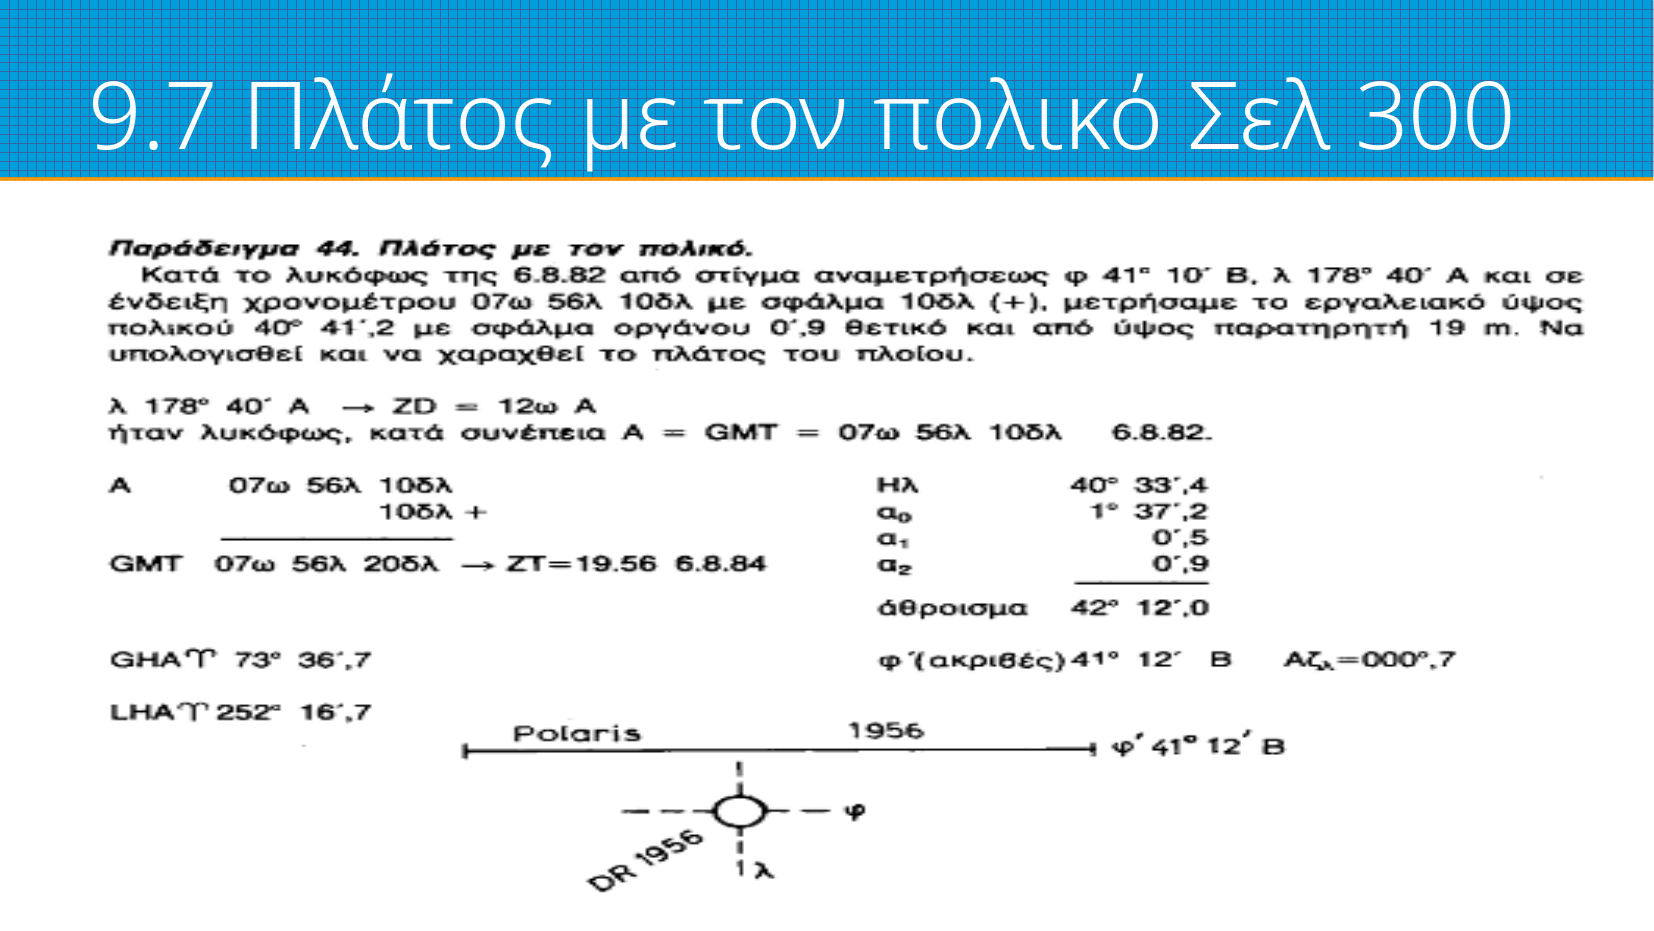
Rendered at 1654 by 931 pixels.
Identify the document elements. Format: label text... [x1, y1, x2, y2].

picture [75, 224, 1613, 901]
title 9.7 Πλάτος με τον πολικό Σελ 300 [88, 14, 1565, 178]
